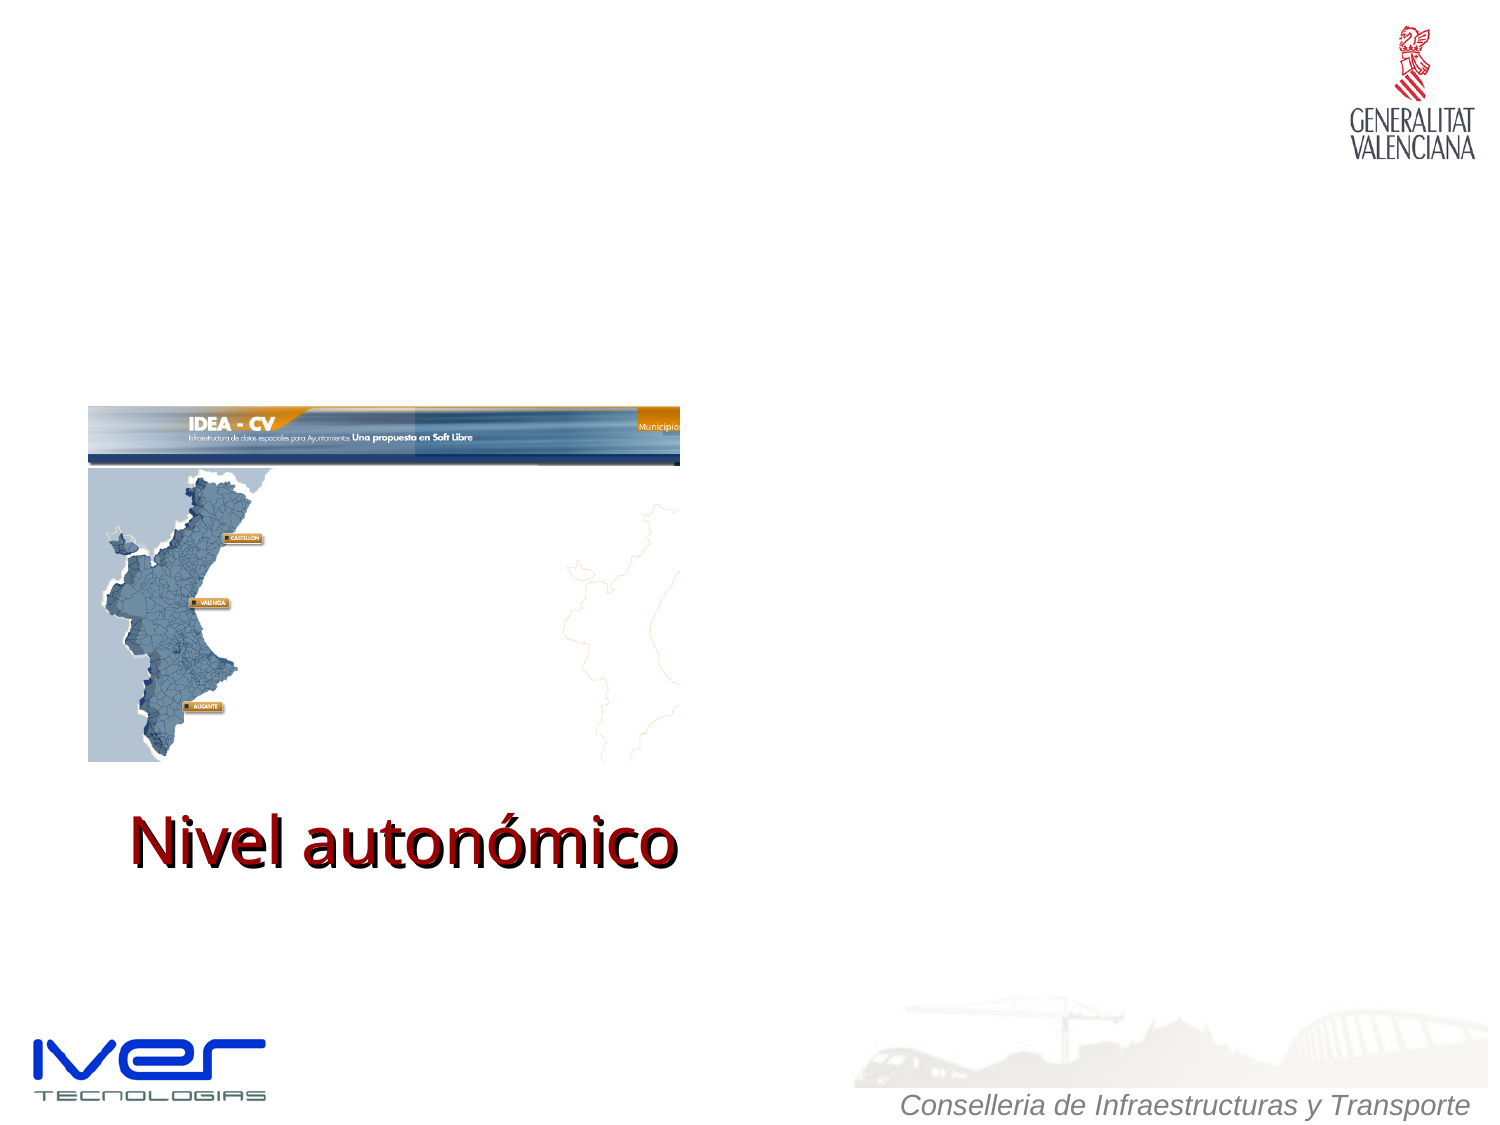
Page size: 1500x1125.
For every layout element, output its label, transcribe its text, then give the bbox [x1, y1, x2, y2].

picture [1349, 24, 1476, 160]
picture [850, 990, 1488, 1088]
text_box Nivel autonómico [112, 774, 694, 893]
picture [29, 1033, 266, 1113]
picture [88, 406, 680, 762]
